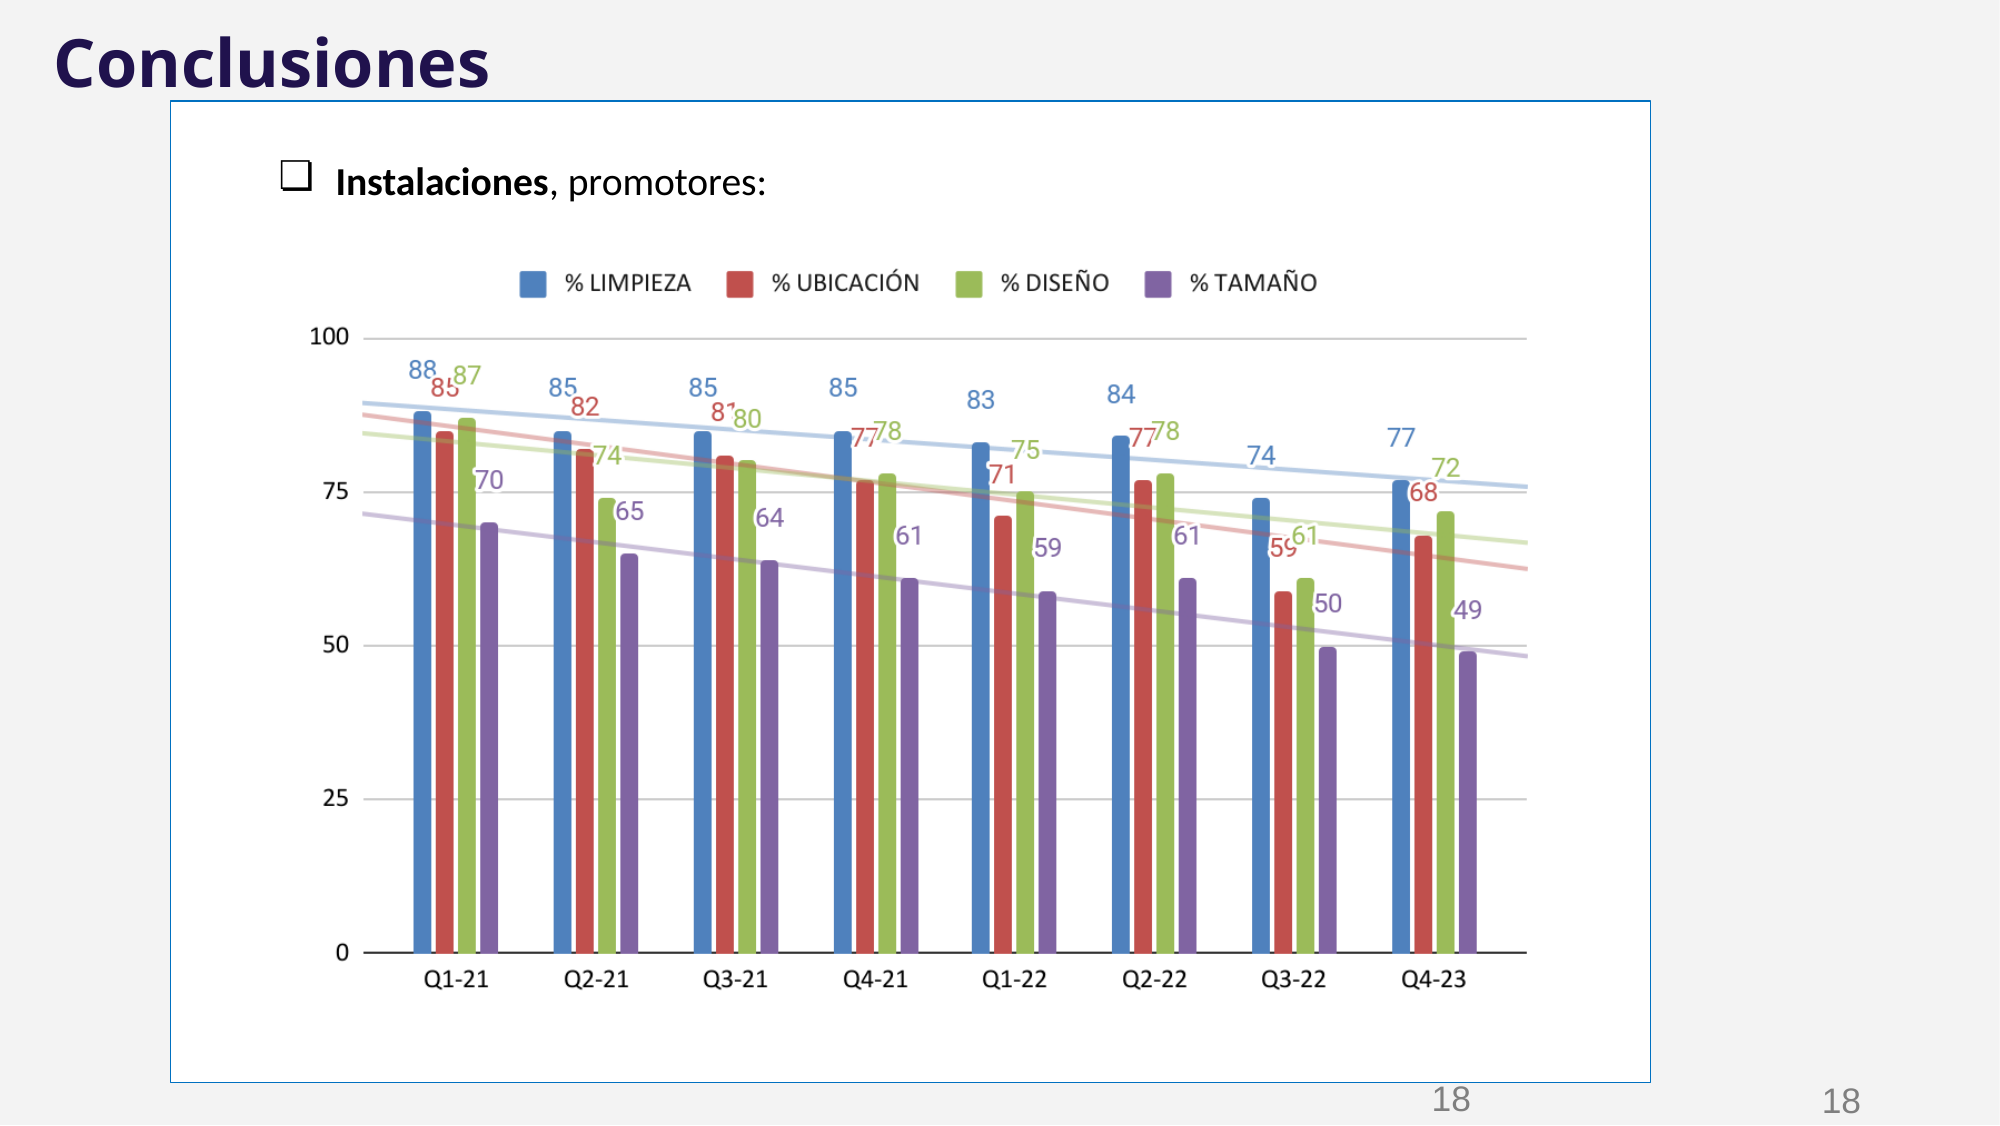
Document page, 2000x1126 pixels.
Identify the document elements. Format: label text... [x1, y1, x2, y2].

text_box Conclusiones [53, 0, 1946, 124]
text_box <number> [1413, 1067, 1881, 1126]
text_box Instalaciones, promotores: [170, 100, 1651, 1083]
picture [269, 231, 1568, 1034]
